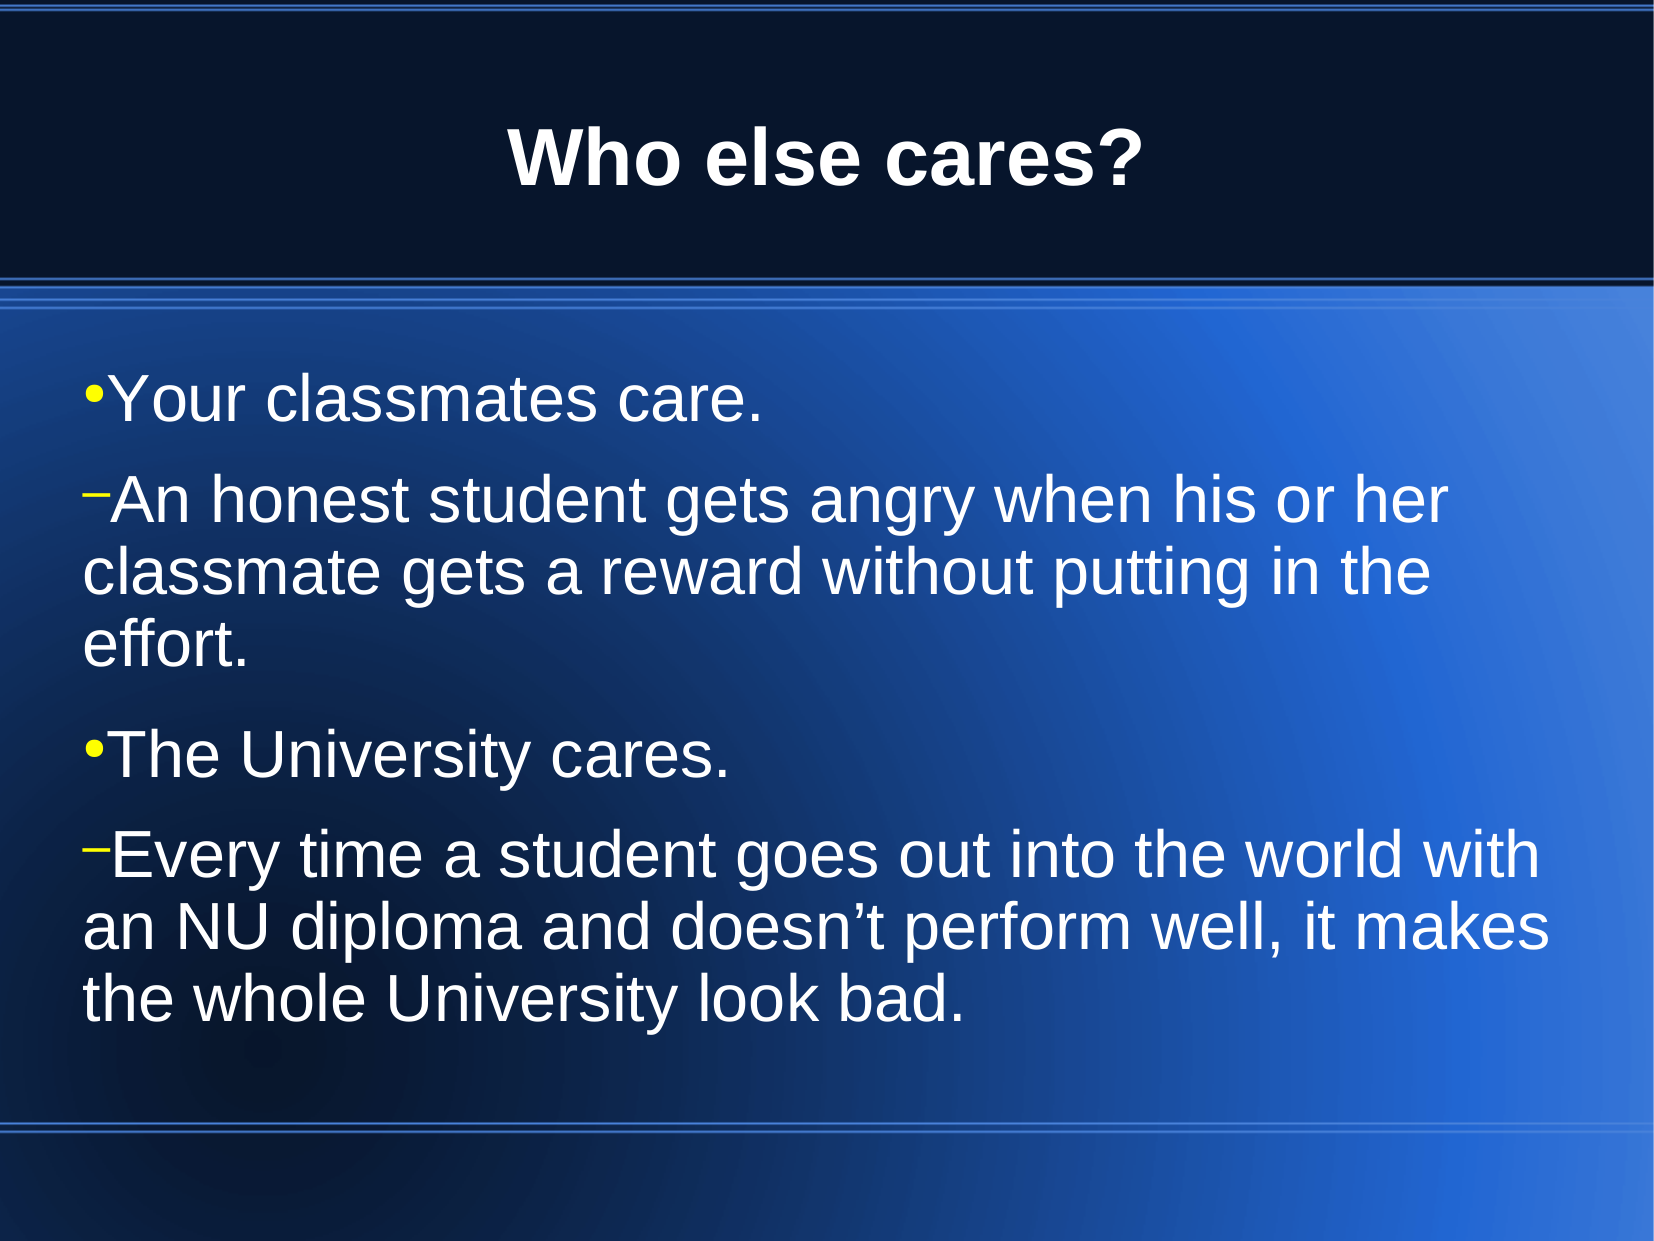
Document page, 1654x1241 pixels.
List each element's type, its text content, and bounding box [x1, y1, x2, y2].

list Your classmates care. An honest student gets angry when his or her classmate gets a reward without putting in the effort. The University cares. Every time a student goes out into the world with an NU diploma and doesn’t perform well, it makes the whole University look bad. [82, 355, 1571, 1060]
title Who else cares? [82, 49, 1571, 257]
